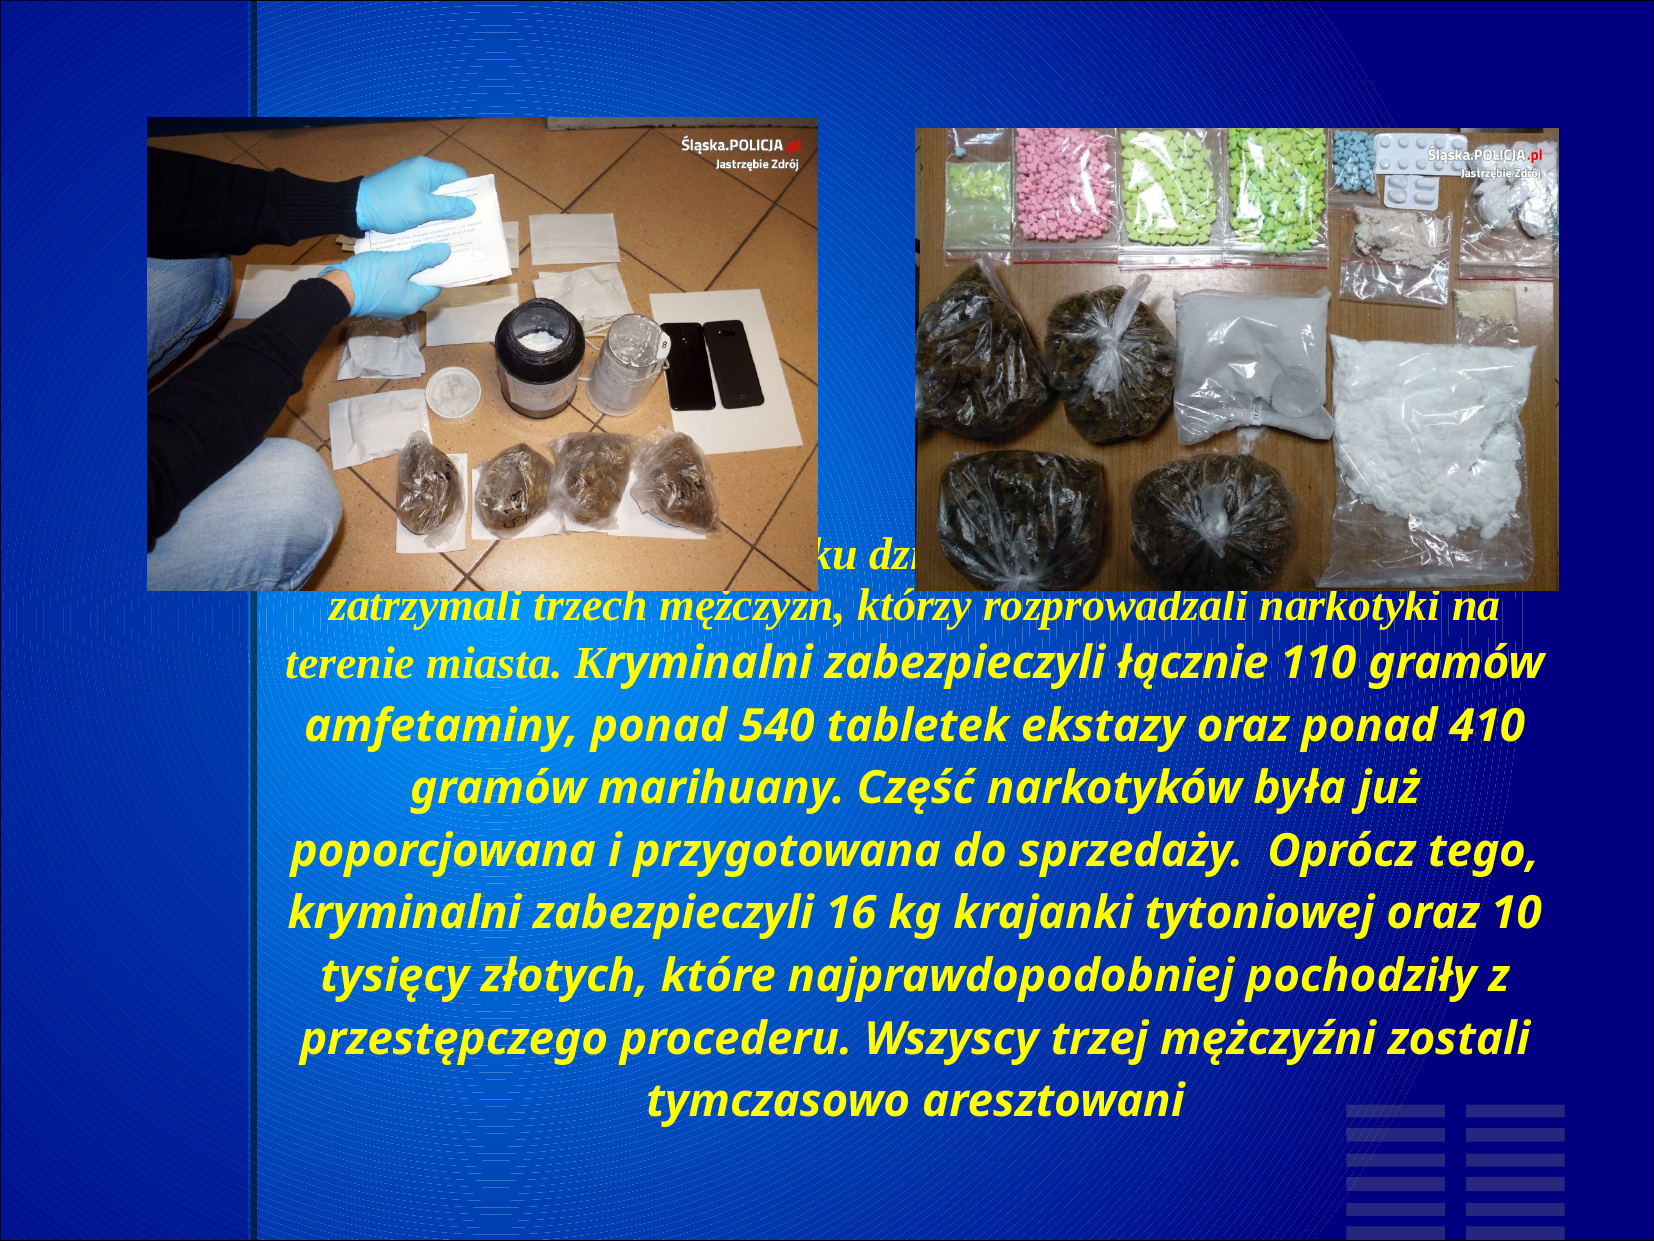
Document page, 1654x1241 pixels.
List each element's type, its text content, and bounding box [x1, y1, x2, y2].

picture [915, 128, 1559, 591]
picture [147, 117, 818, 591]
text_box W październiku w wyniku działań operacyjnych policjanci zatrzymali trzech mężczyzn, którzy rozprowadzali narkotyki na terenie miasta. Kryminalni zabezpieczyli łącznie 110 gramów amfetaminy, ponad 540 tabletek ekstazy oraz ponad 410 gramów marihuany. Część narkotyków była już poporcjowana i przygotowana do sprzedaży. Oprócz tego, kryminalni zabezpieczyli 16 kg krajanki tytoniowej oraz 10 tysięcy złotych, które najprawdopodobniej pochodziły z przestępczego procederu. Wszyscy trzej mężczyźni zostali tymczasowo aresztowani [265, 598, 1565, 1059]
